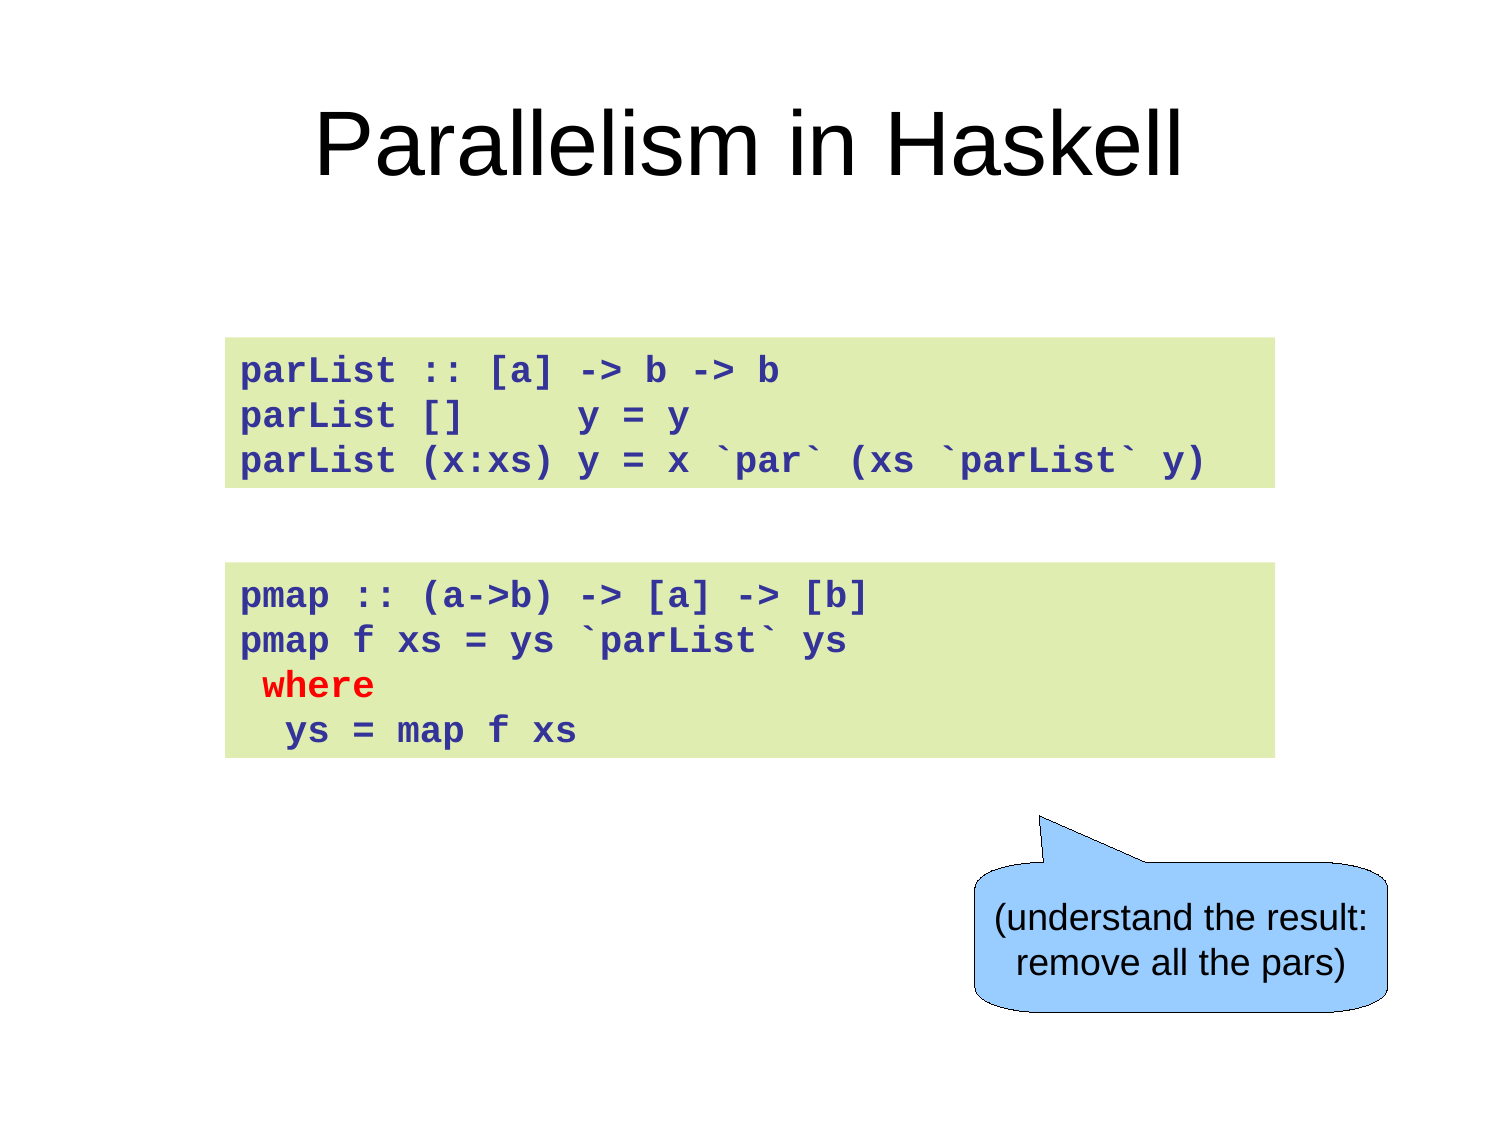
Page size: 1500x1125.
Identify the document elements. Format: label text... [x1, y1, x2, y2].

text_box parList :: [a] -> b -> b parList [] y = y parList (x:xs) y = x `par` (xs `parList` y) [225, 337, 1276, 488]
text_box pmap :: (a->b) -> [a] -> [b] pmap f xs = ys `parList` ys where ys = map f xs [225, 562, 1276, 758]
title Parallelism in Haskell [75, 44, 1426, 233]
text_box (understand the result: remove all the pars) [974, 815, 1388, 1013]
